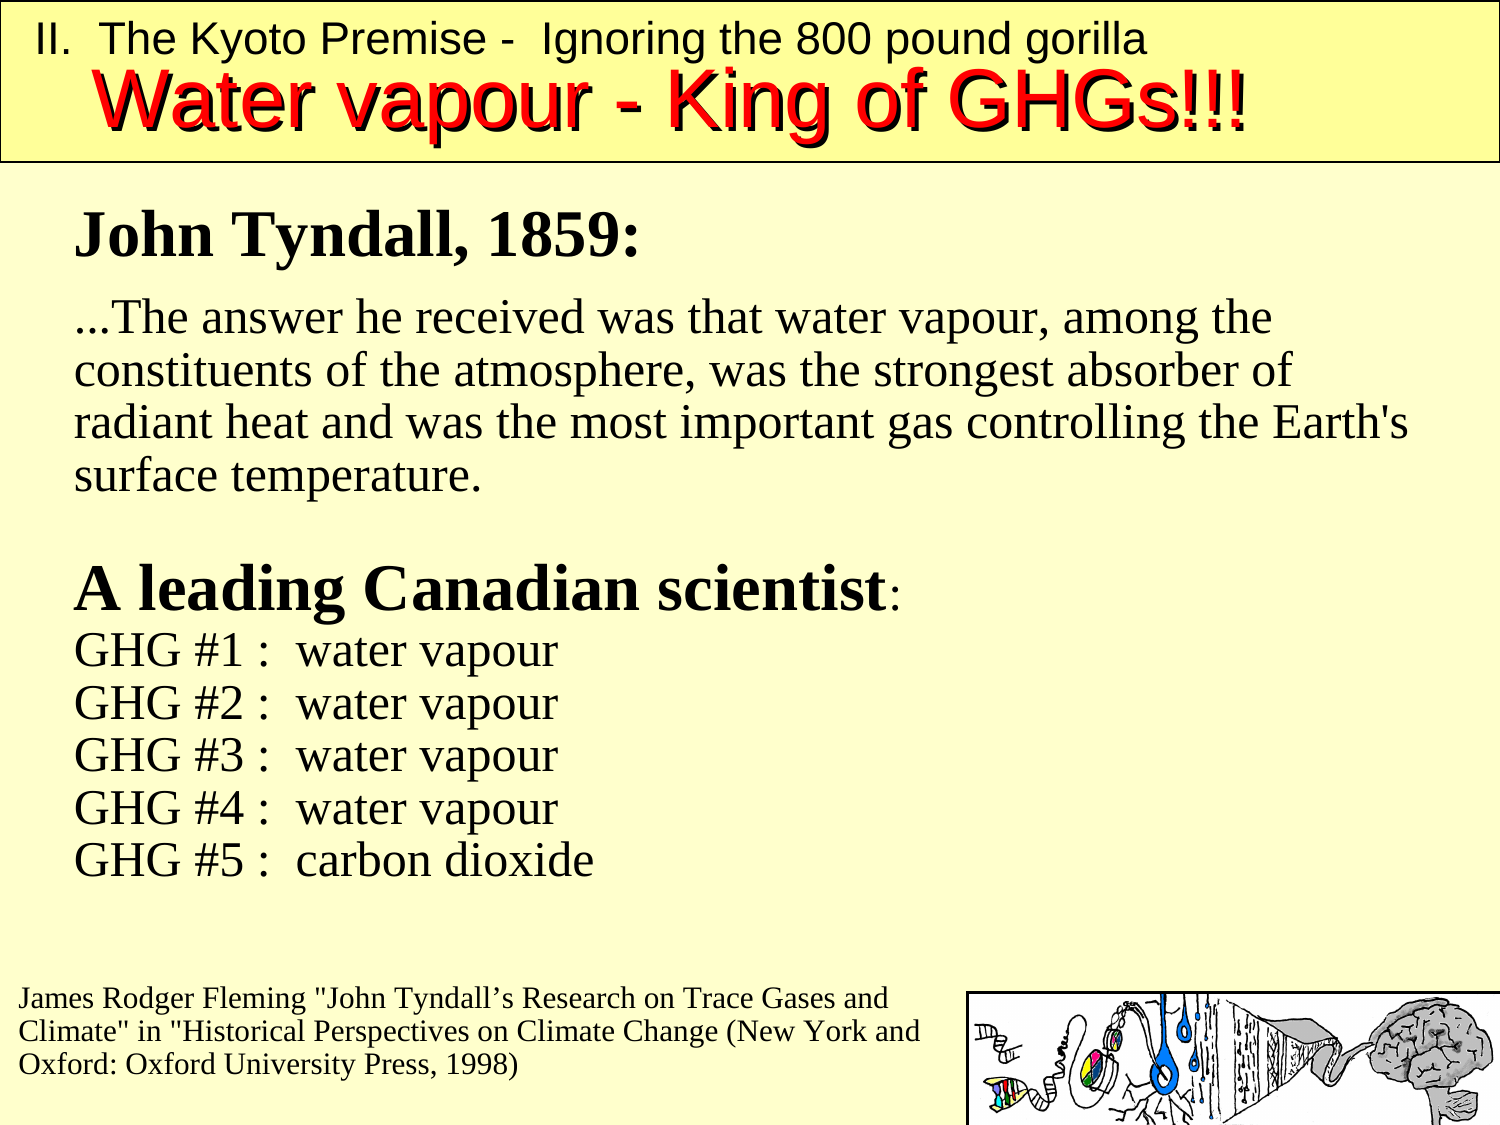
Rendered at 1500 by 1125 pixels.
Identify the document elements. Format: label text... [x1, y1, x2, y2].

text_box II. The Kyoto Premise - Ignoring the 800 pound gorilla Water vapour - King of GHGs!!! [0, 0, 1500, 162]
picture [969, 994, 1500, 1125]
text_box John Tyndall, 1859: ...The answer he received was that water vapour, among the constituents of the atmosphere, was the strongest absorber of radiant heat and was the most important gas controlling the Earth's surface temperature. A leading Canadian scientist: GHG #1 : water vapour GHG #2 : water vapour GHG #3 : water vapour GHG #4 : water vapour GHG #5 : carbon dioxide [59, 192, 1447, 942]
text_box James Rodger Fleming "John Tyndall’s Research on Trace Gases and Climate" in "Historical Perspectives on Climate Change (New York and Oxford: Oxford University Press, 1998) [18, 982, 946, 1102]
